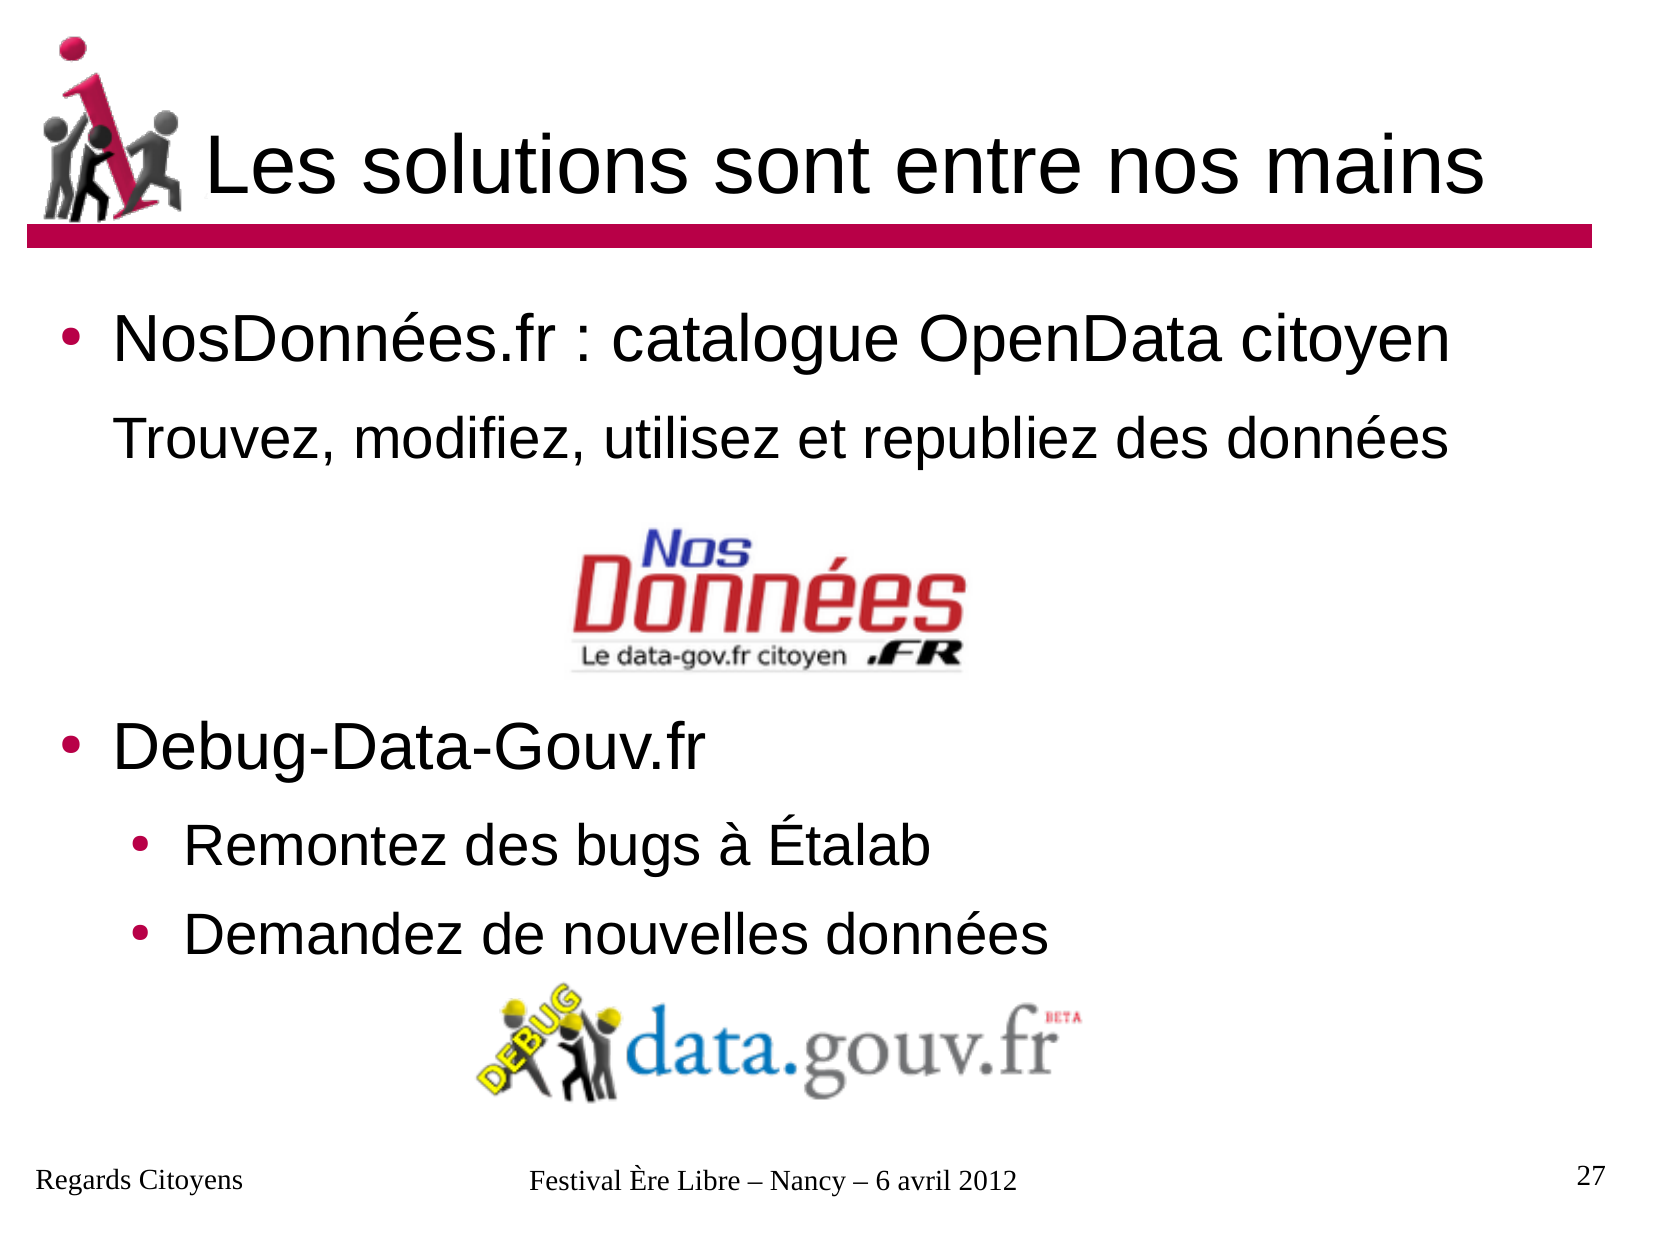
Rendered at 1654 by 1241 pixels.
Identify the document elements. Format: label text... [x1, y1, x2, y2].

picture [27, 31, 208, 224]
title Les solutions sont entre nos mains [204, 60, 1593, 268]
picture [467, 974, 1093, 1110]
picture [545, 507, 1016, 698]
list NosDonnées.fr : catalogue OpenData citoyen Trouvez, modifiez, utilisez et republiez des données Debug-Data-Gouv.fr Remontez des bugs à Étalab Demandez de nouvelles données [41, 301, 1530, 1120]
